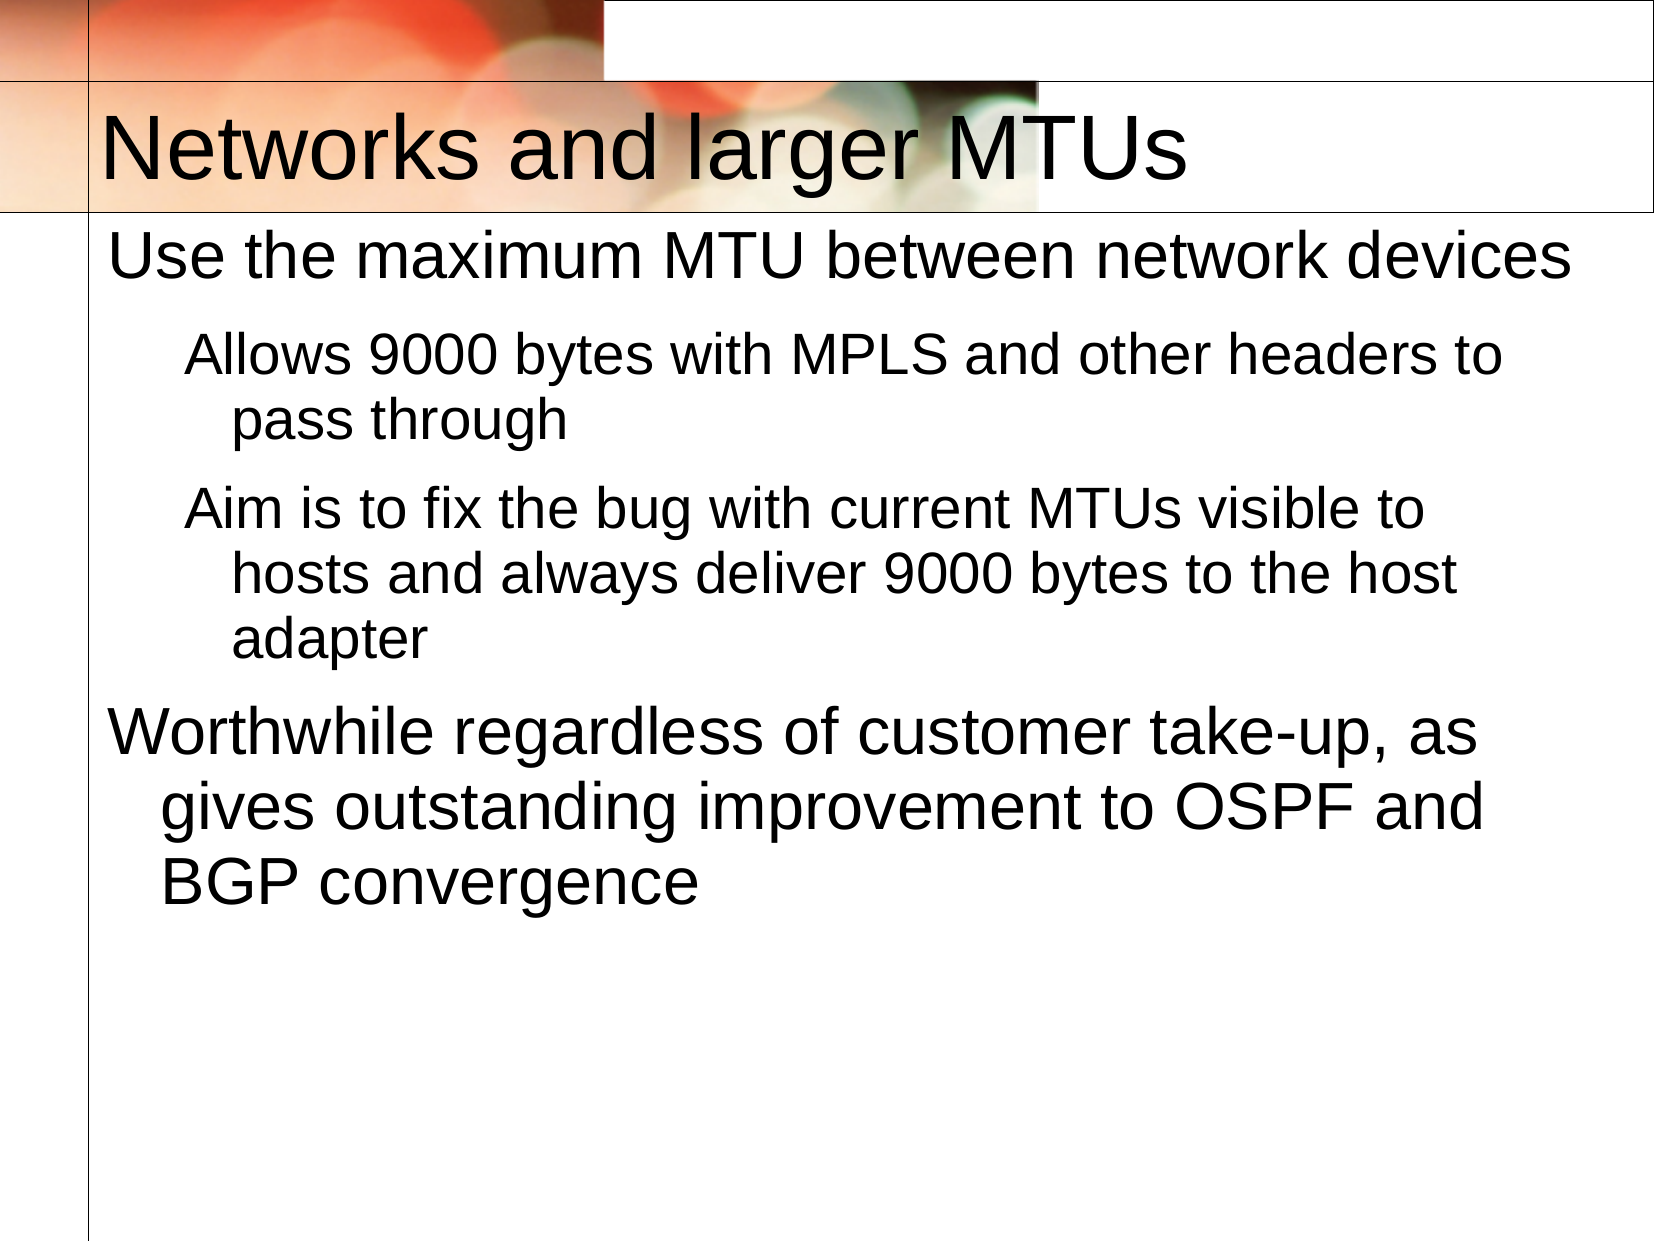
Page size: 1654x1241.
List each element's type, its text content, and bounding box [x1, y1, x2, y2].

list Use the maximum MTU between network devices Allows 9000 bytes with MPLS and other headers to pass through Aim is to fix the bug with current MTUs visible to hosts and always deliver 9000 bytes to the host adapter Worthwhile regardless of customer take-up, as gives outstanding improvement to OSPF and BGP convergence [89, 217, 1578, 1226]
picture [89, 82, 1039, 212]
picture [0, 82, 88, 212]
title Networks and larger MTUs [100, 95, 1571, 200]
picture [89, 0, 1039, 81]
picture [0, 0, 88, 81]
